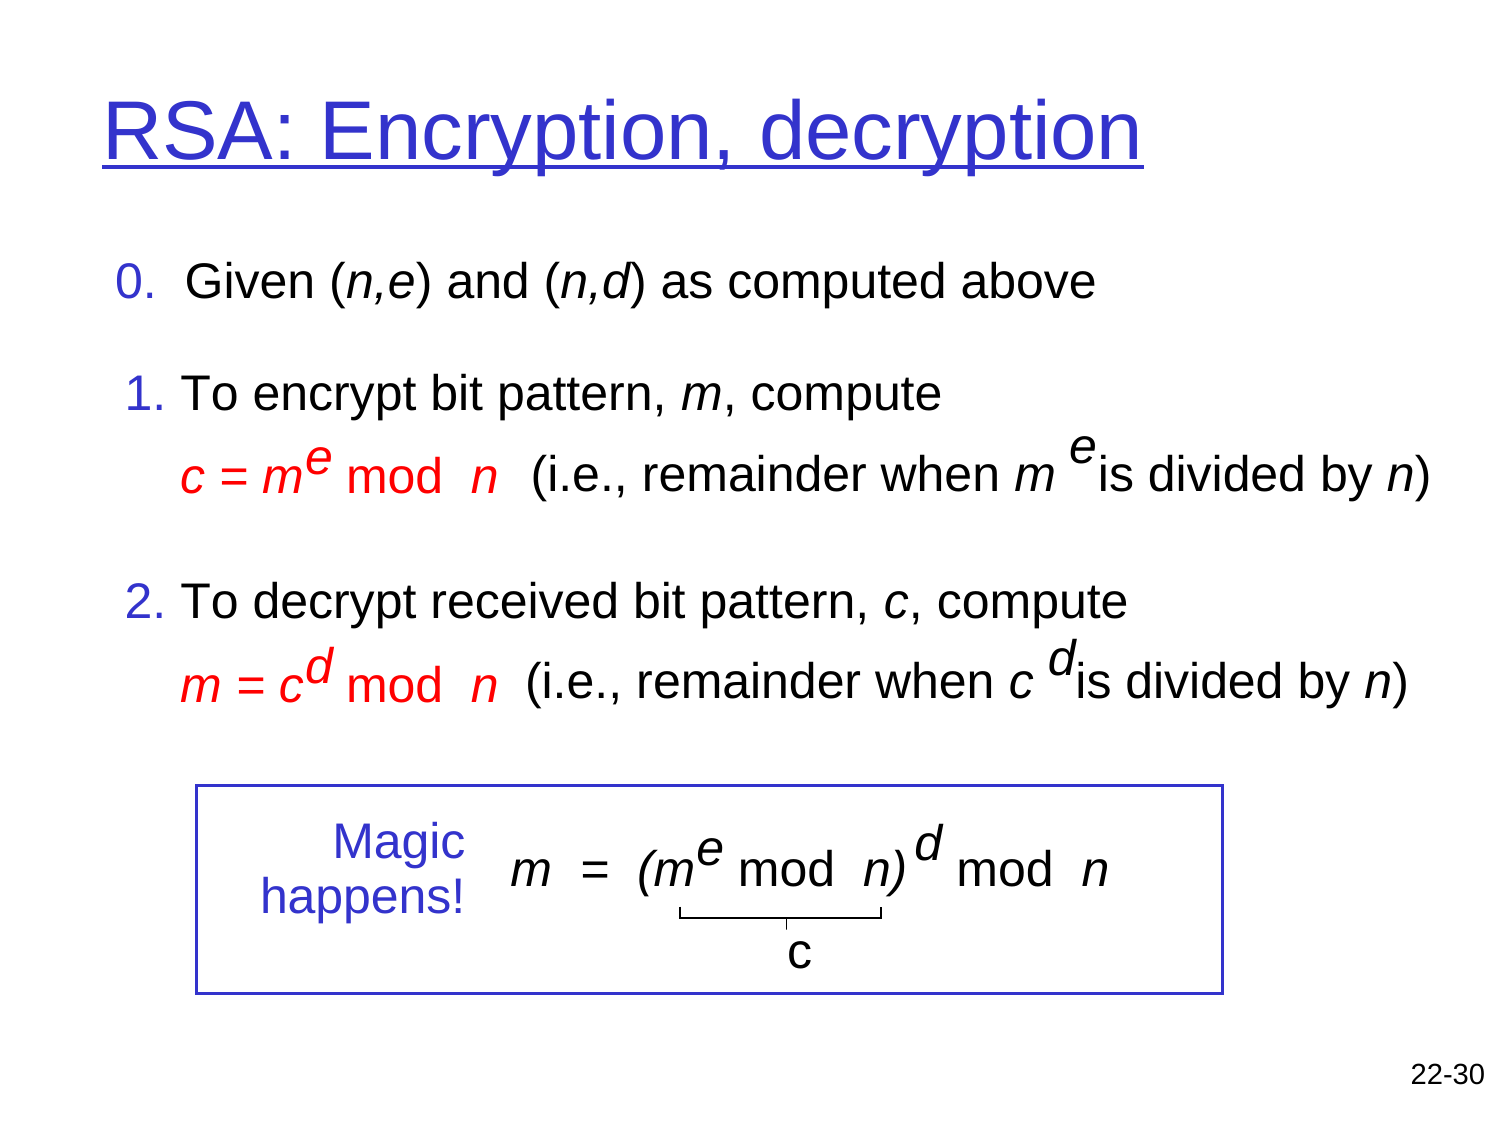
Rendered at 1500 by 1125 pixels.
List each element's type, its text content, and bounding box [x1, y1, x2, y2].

text_box e [290, 421, 348, 494]
text_box c = m mod n [150, 440, 529, 513]
text_box 2. To decrypt received bit pattern, c, compute [109, 565, 1144, 638]
text_box d [290, 630, 348, 702]
text_box d [899, 807, 957, 879]
text_box e [1054, 410, 1112, 482]
text_box m = c mod n [150, 649, 529, 721]
text_box 0. Given (n,e) and (n,d) as computed above [100, 246, 1112, 318]
title RSA: Encryption, decryption [87, 37, 1363, 225]
text_box Magic happens! [245, 805, 481, 933]
text_box m = (m mod n) [486, 833, 919, 905]
text_box d [1033, 622, 1091, 694]
text_box 1. To encrypt bit pattern, m, compute [109, 357, 958, 429]
text_box c [763, 916, 836, 988]
text_box e [681, 812, 740, 885]
text_box mod n [919, 834, 1132, 906]
text_box (i.e., remainder when m is divided by n) [515, 438, 1447, 511]
text_box (i.e., remainder when c is divided by n) [510, 645, 1424, 717]
